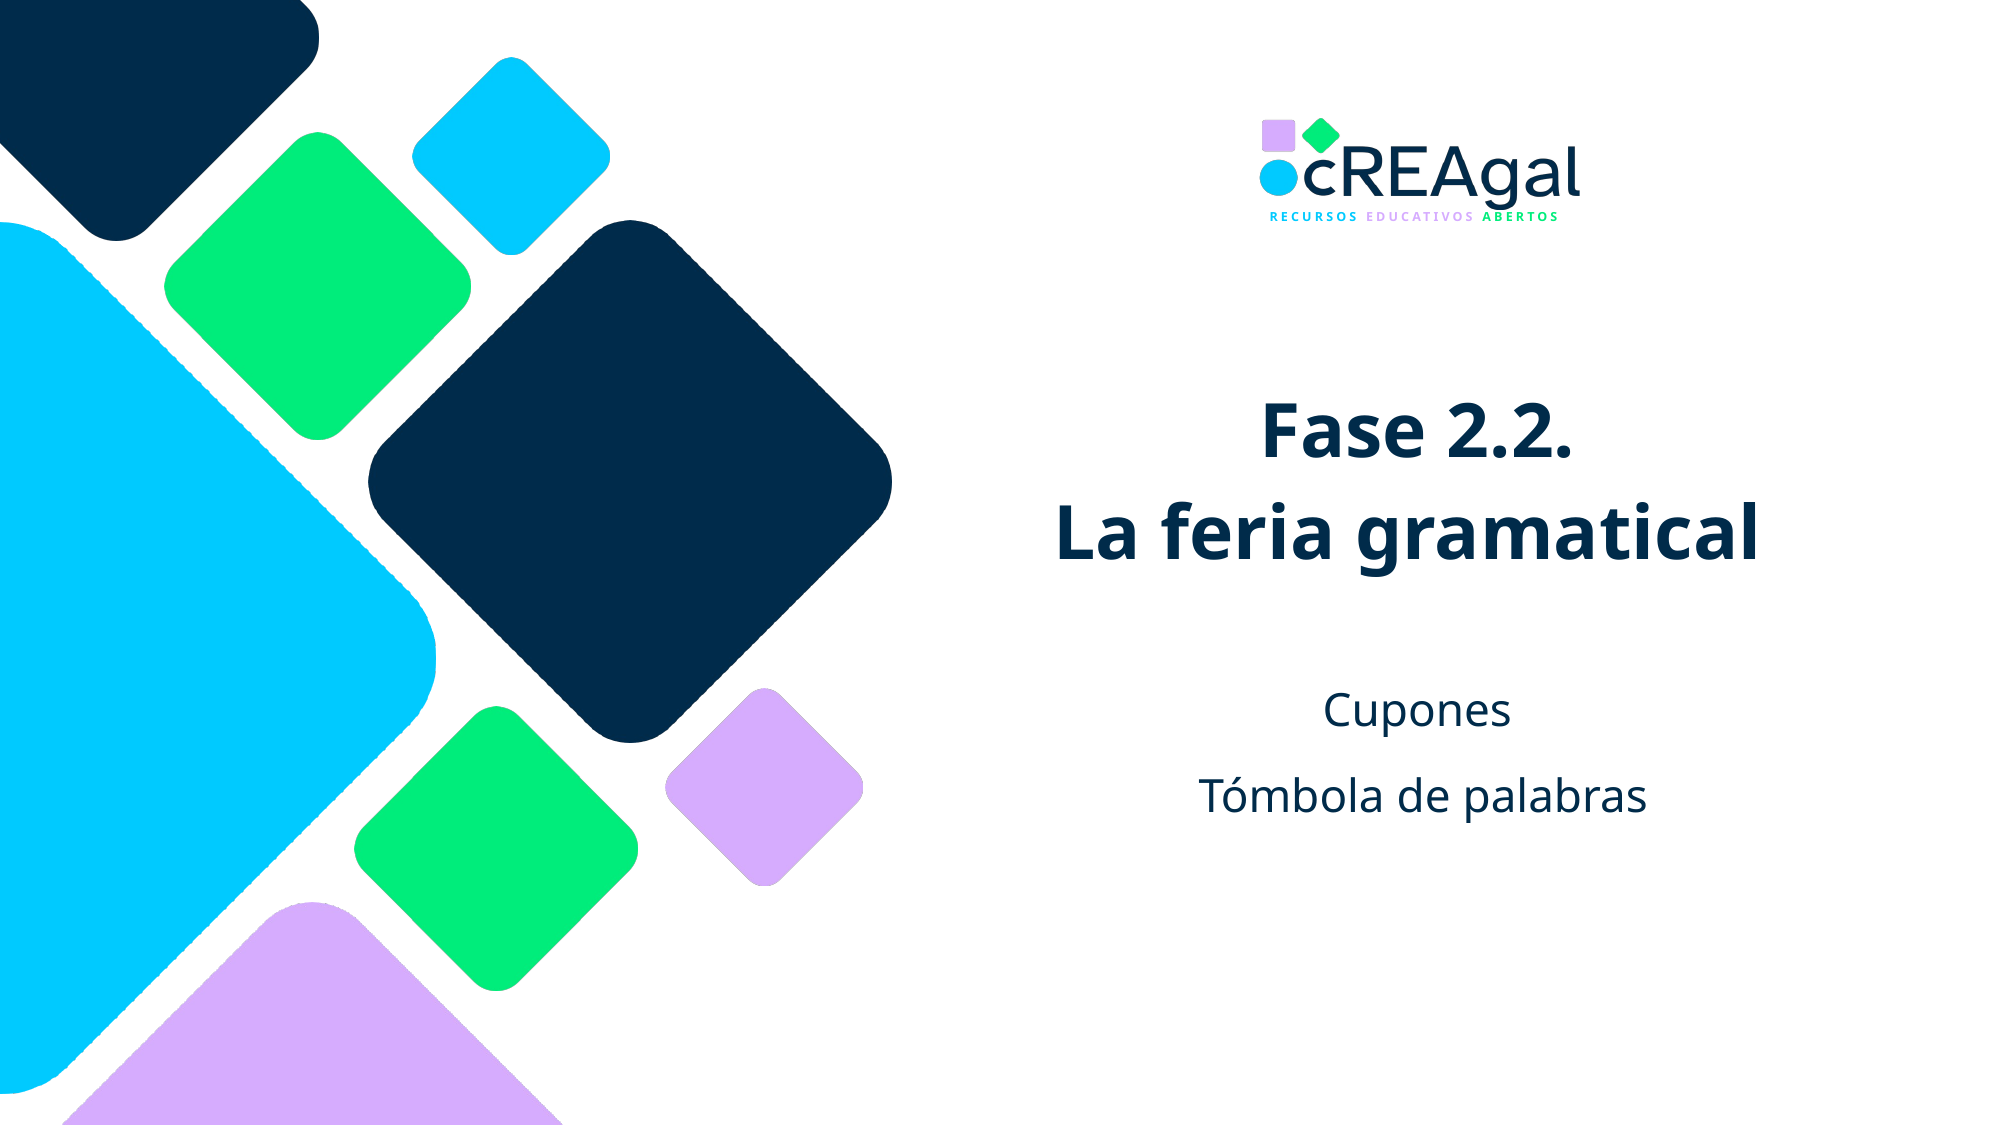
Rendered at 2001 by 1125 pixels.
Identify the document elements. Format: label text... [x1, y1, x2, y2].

picture [1259, 118, 1580, 210]
picture [515, 57, 610, 149]
picture [0, 0, 892, 1125]
list Cupones Tómbola de palabras [974, 649, 1861, 857]
title Fase 2.2. La feria gramatical [974, 309, 1861, 649]
